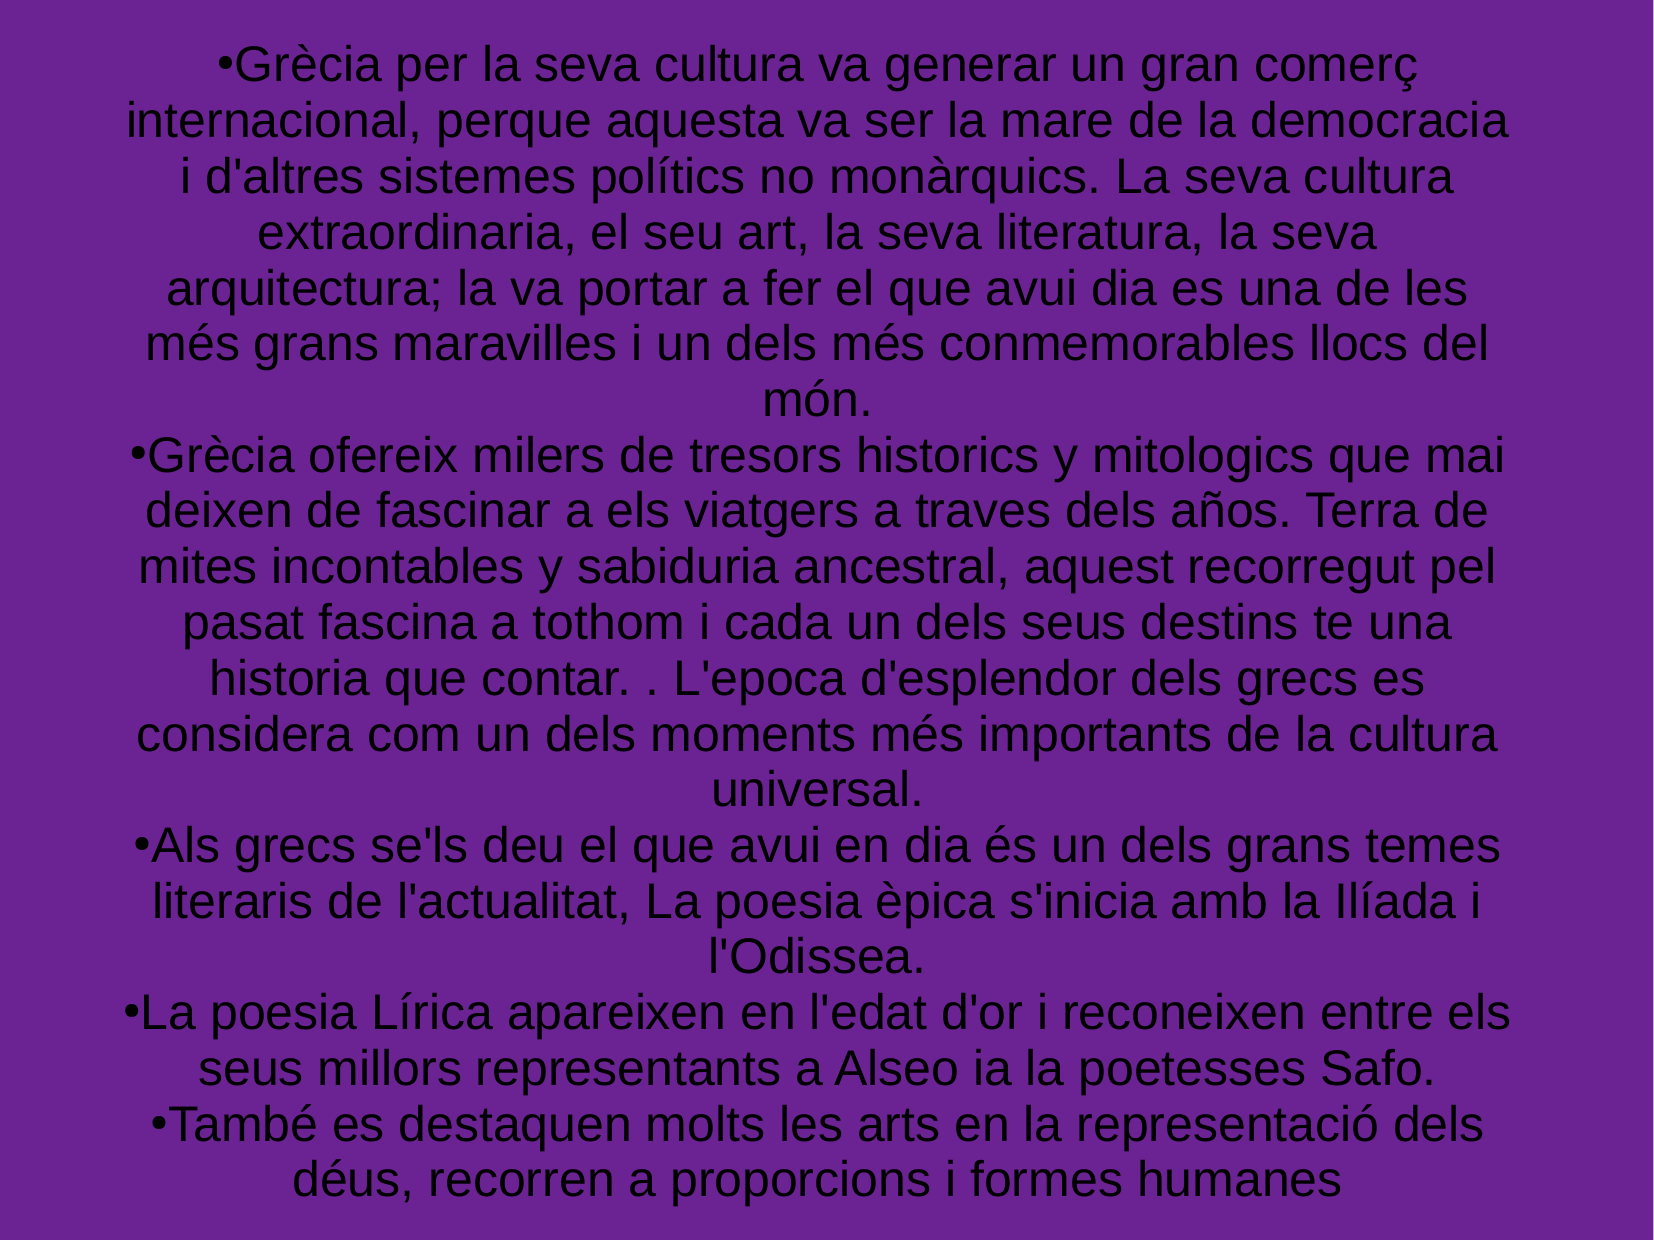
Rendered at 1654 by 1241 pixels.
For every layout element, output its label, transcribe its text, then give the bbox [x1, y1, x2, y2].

subtitle Grècia per la seva cultura va generar un gran comerç internacional, perque aquesta va ser la mare de la democracia i d'altres sistemes polítics no monàrquics. La seva cultura extraordinaria, el seu art, la seva literatura, la seva arquitectura; la va portar a fer el que avui dia es una de les més grans maravilles i un dels més conmemorables llocs del món. Grècia ofereix milers de tresors historics y mitologics que mai deixen de fascinar a els viatgers a traves dels años. Terra de mites incontables y sabiduria ancestral, aquest recorregut pel pasat fascina a tothom i cada un dels seus destins te una historia que contar. . L'epoca d'esplendor dels grecs es considera com un dels moments més importants de la cultura universal. Als grecs se'ls deu el que avui en dia és un dels grans temes literaris de l'actualitat, La poesia èpica s'inicia amb la Ilíada i l'Odissea. La poesia Lírica apareixen en l'edat d'or i reconeixen entre els seus millors representants a Alseo ia la poetesses Safo. També es destaquen molts les arts en la representació dels déus, recorren a proporcions i formes humanes [118, 3, 1518, 1241]
